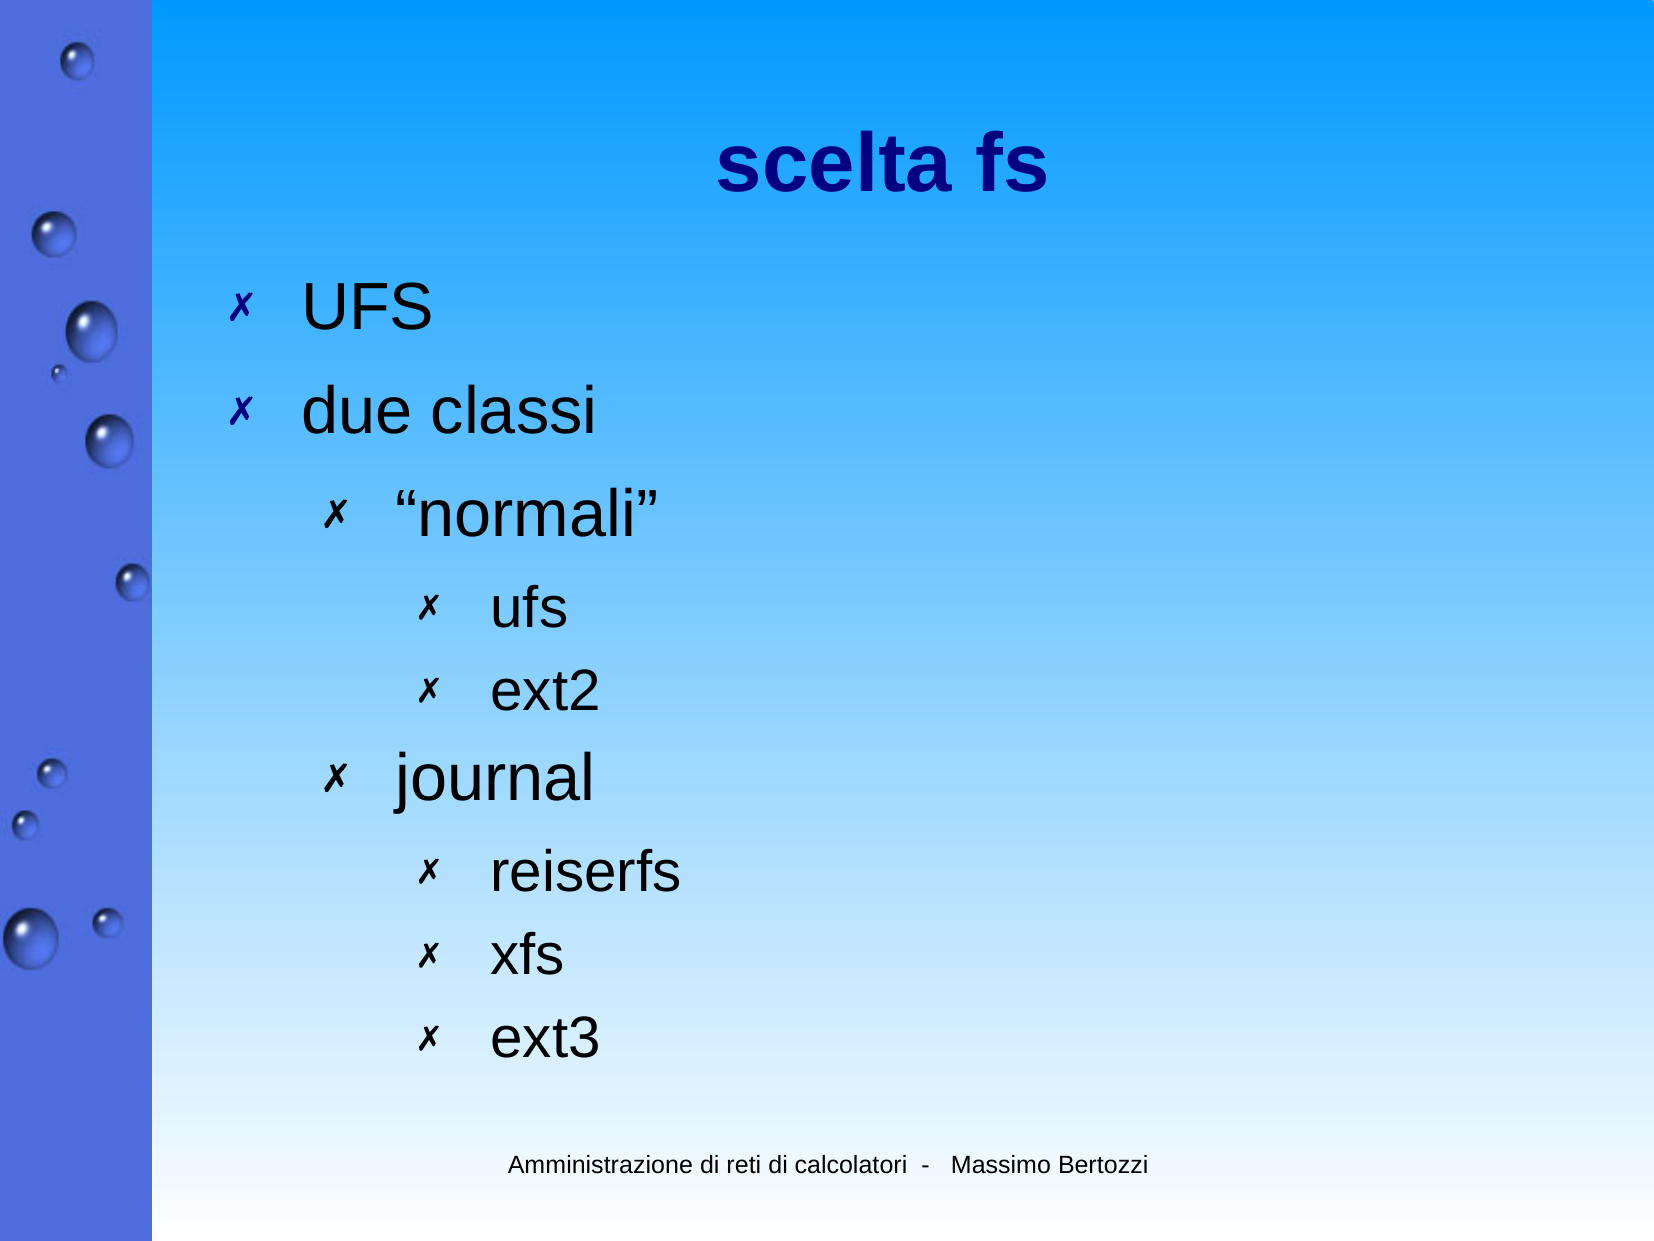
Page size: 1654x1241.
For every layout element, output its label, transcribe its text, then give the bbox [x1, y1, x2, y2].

title scelta fs [177, 58, 1590, 266]
list UFS due classi “normali” ufs ext2 journal reiserfs xfs ext3 [206, 269, 1619, 1093]
picture [0, 0, 152, 1241]
